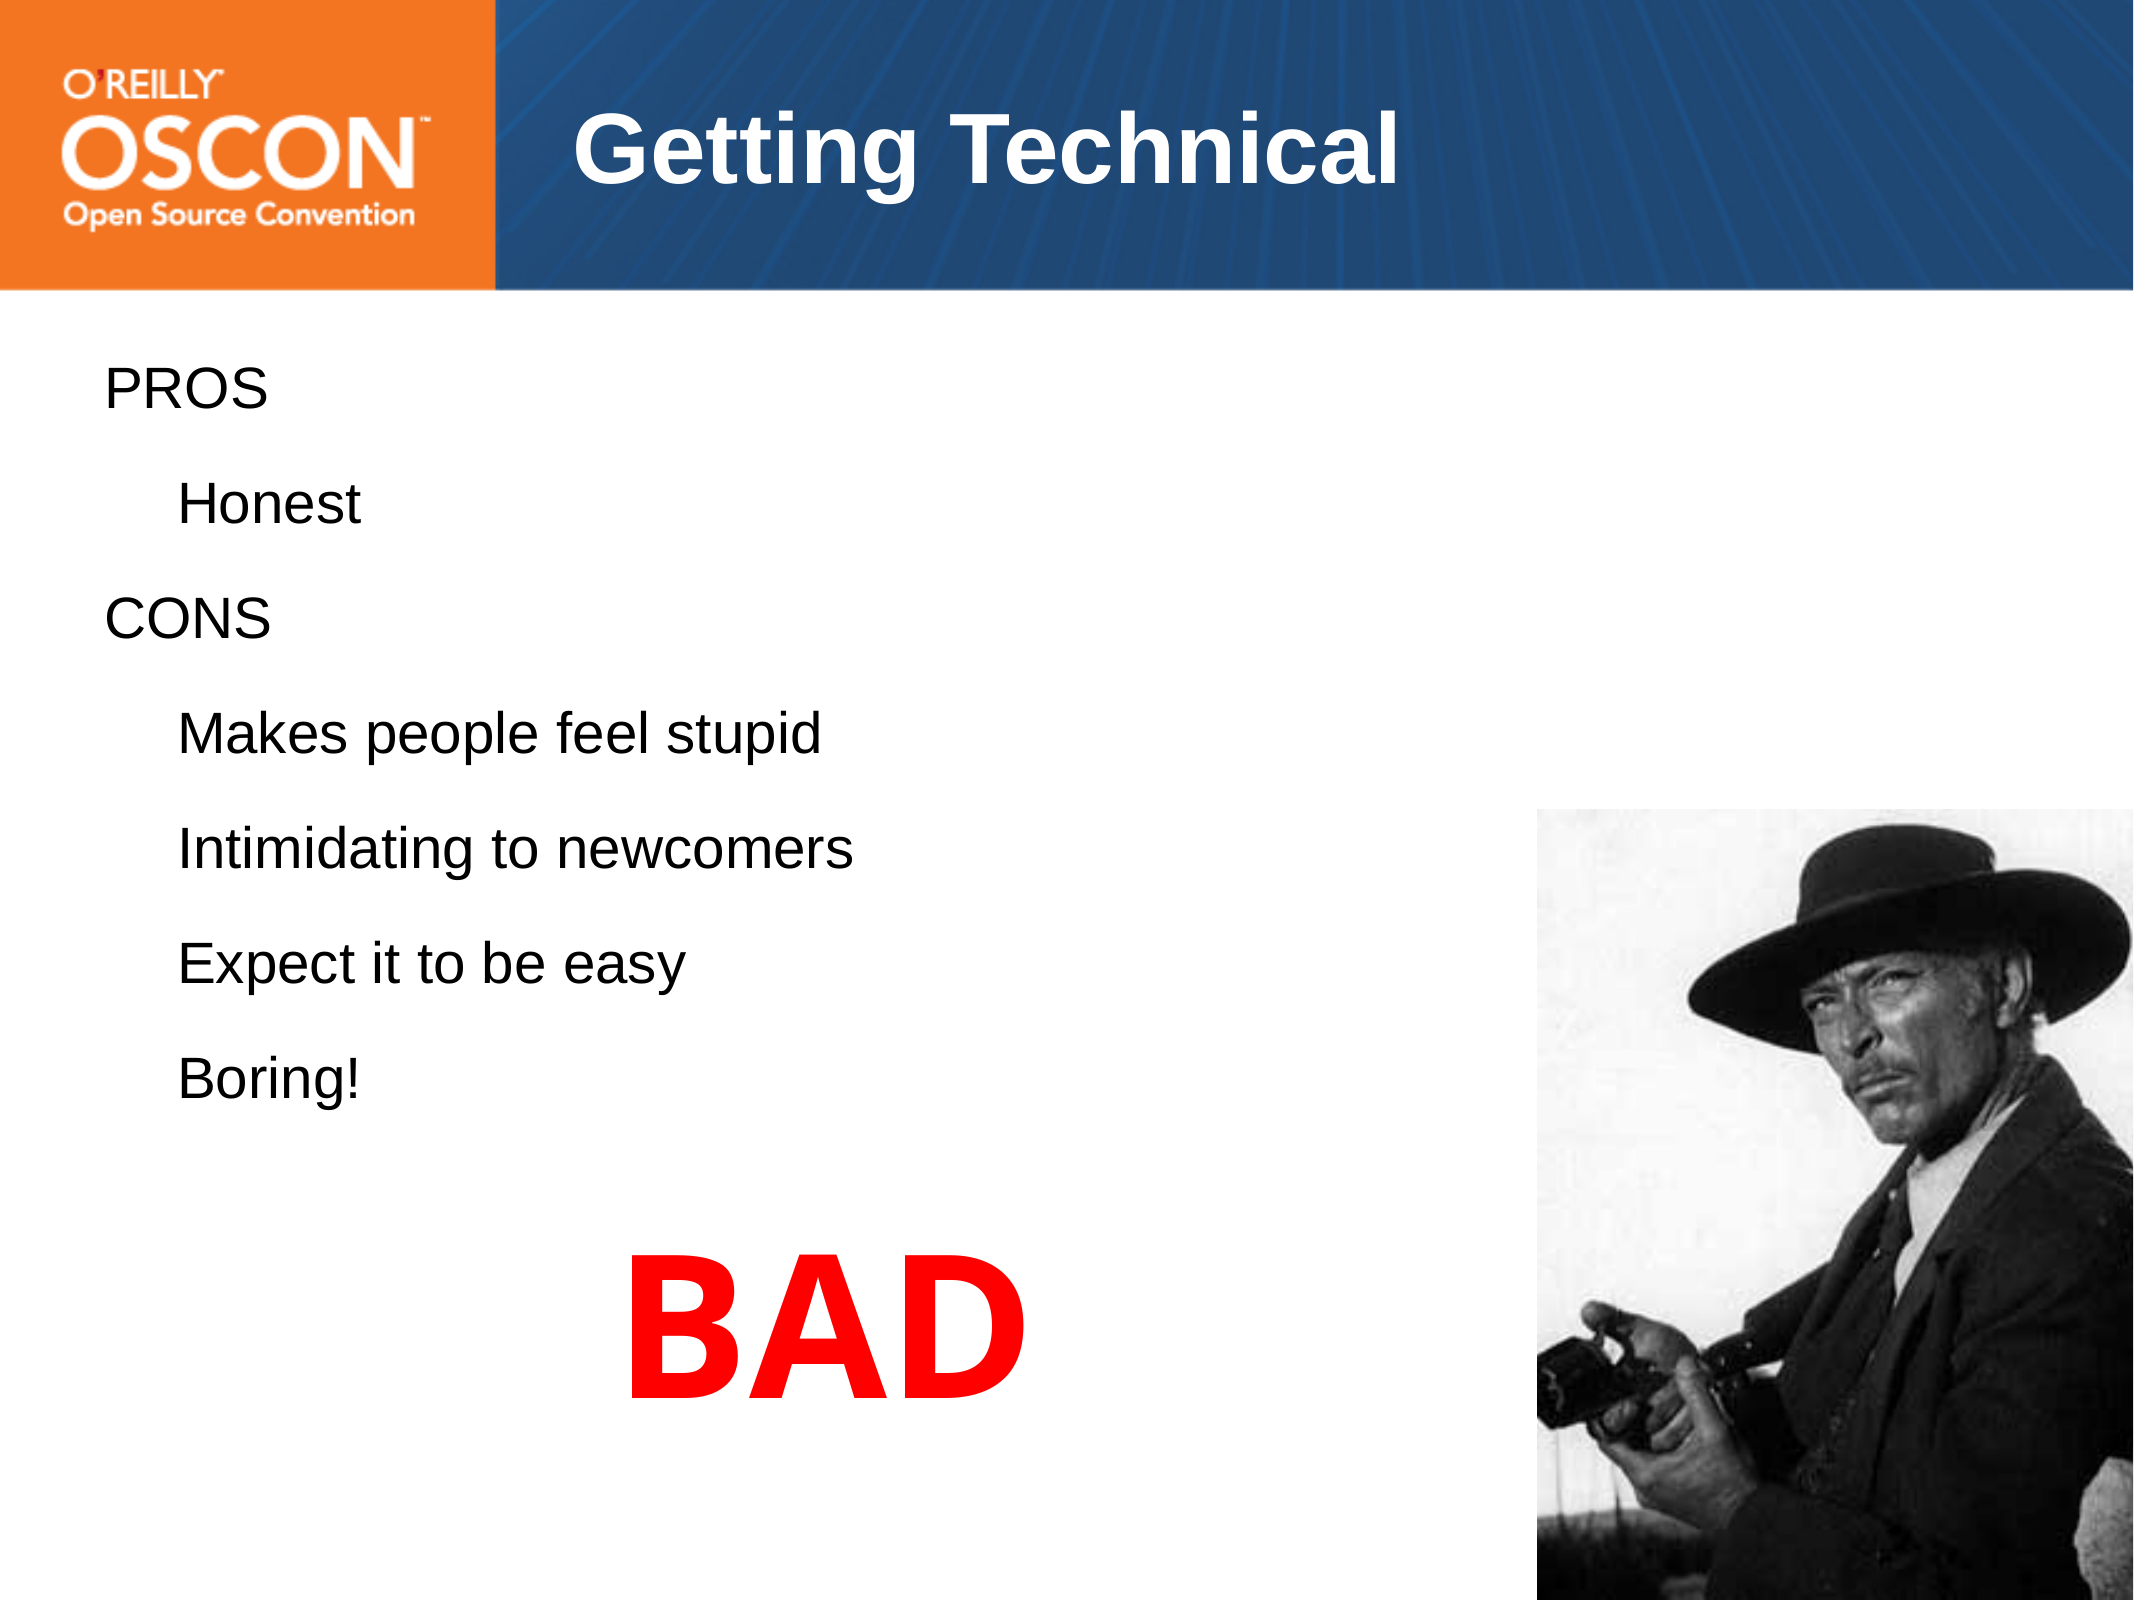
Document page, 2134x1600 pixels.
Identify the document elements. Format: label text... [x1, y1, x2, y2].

text_box BAD [600, 1177, 1238, 1422]
list PROS Honest CONS Makes people feel stupid Intimidating to newcomers Expect it to be easy Boring! [60, 356, 2050, 1530]
title Getting Technical [572, 48, 2086, 249]
picture [0, 0, 2134, 1600]
